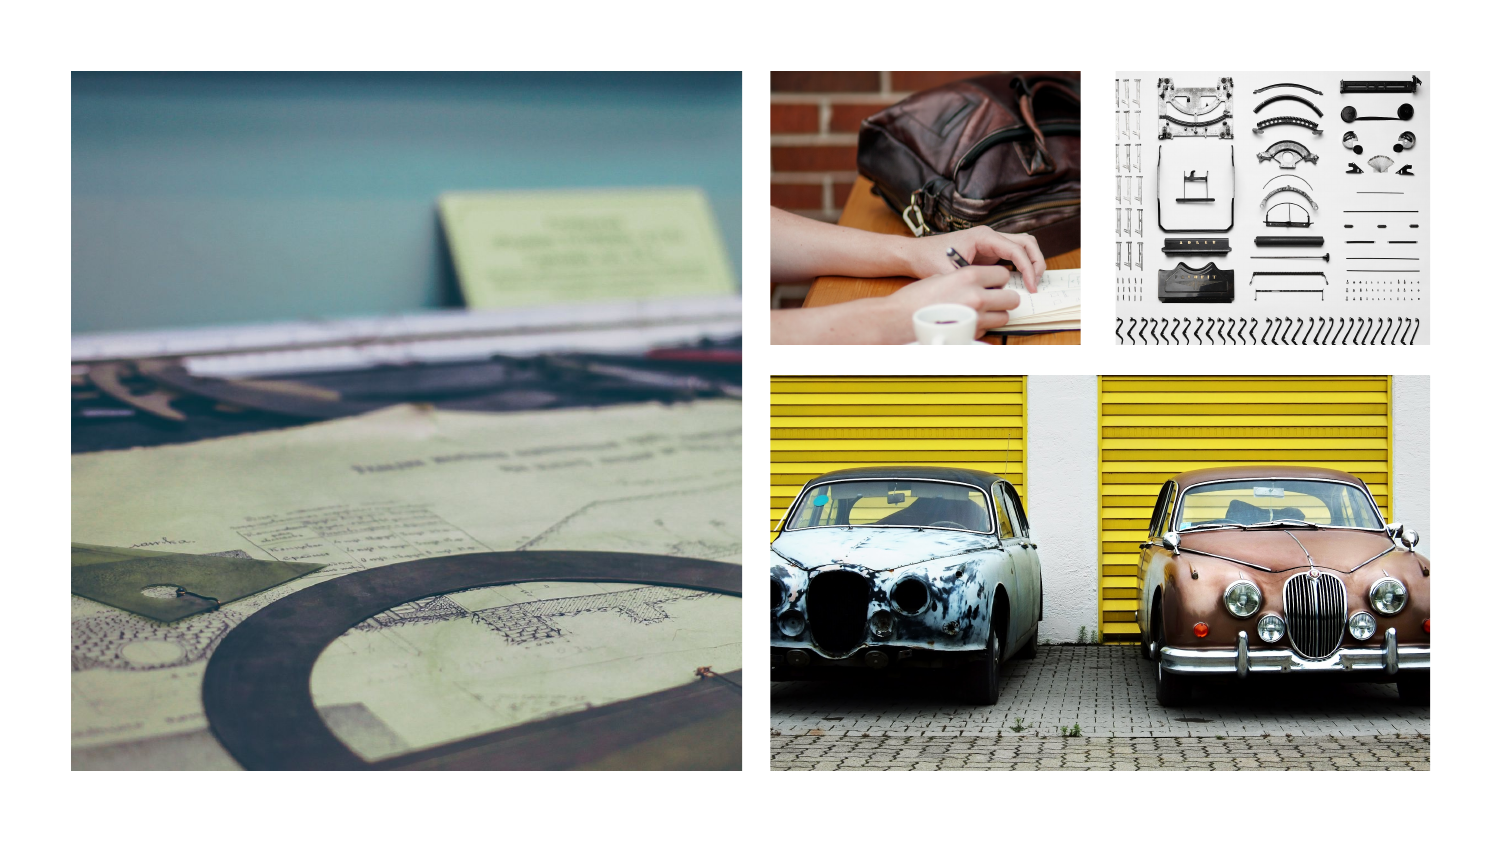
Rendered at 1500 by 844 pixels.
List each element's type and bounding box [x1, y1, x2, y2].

picture [770, 375, 1431, 771]
picture [1115, 71, 1431, 345]
picture [71, 71, 743, 771]
picture [770, 71, 1081, 345]
